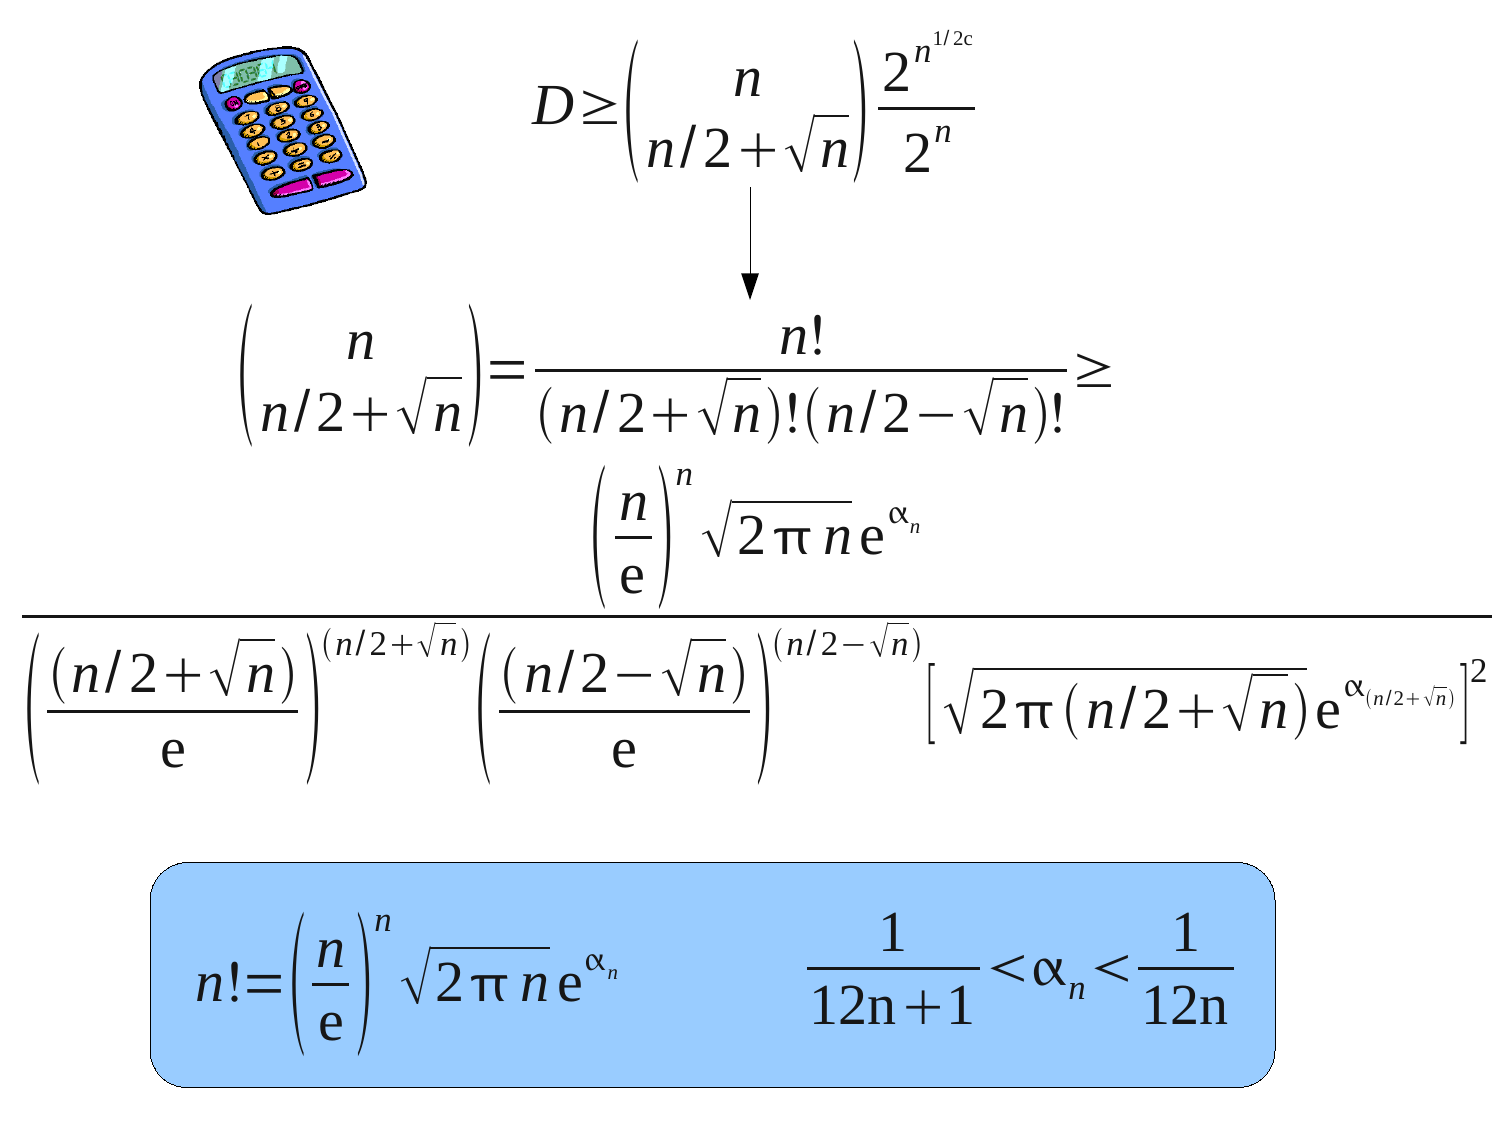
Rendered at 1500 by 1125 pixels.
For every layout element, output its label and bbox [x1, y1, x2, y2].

chart [521, 26, 985, 188]
chart [797, 900, 1243, 1038]
text_box [150, 862, 1276, 1088]
chart [12, 453, 1500, 788]
chart [187, 900, 624, 1060]
picture [187, 37, 376, 225]
chart [230, 300, 1126, 451]
